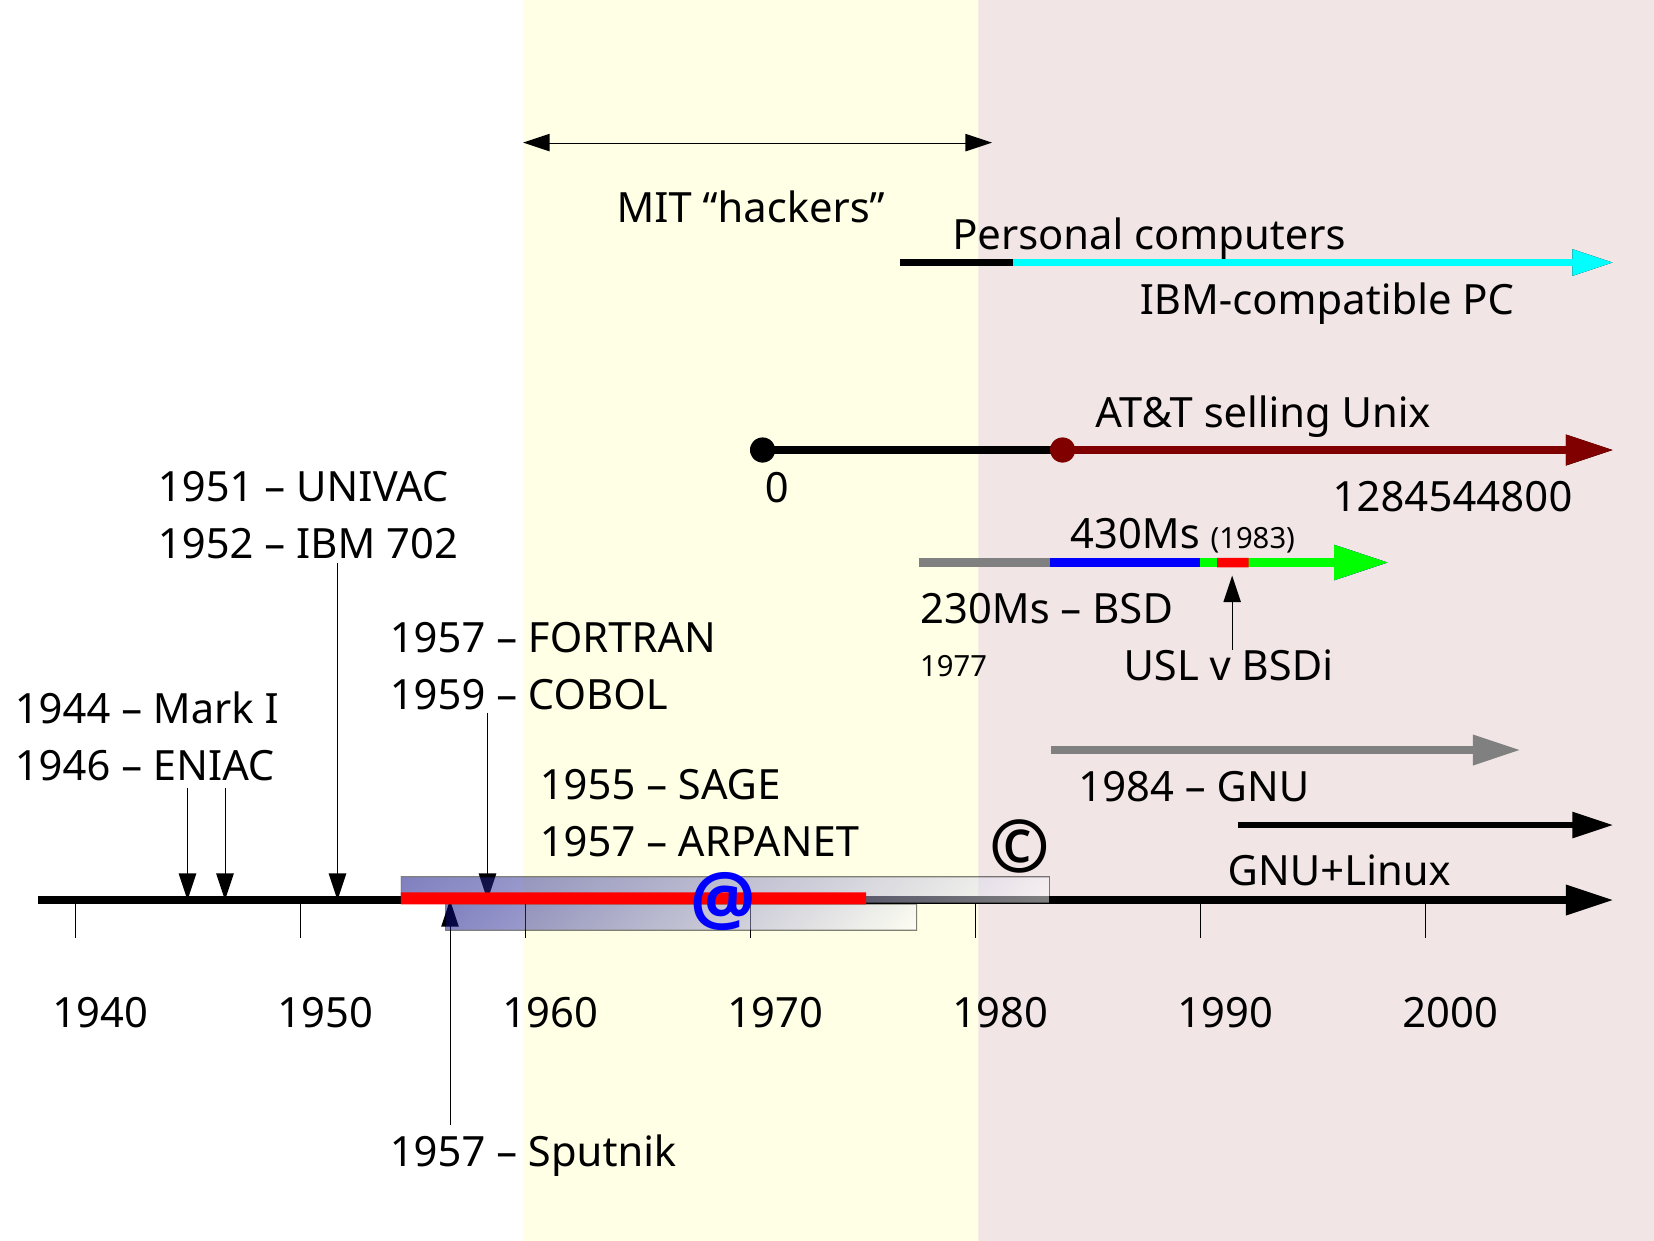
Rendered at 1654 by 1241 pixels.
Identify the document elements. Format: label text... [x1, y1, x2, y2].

text_box 1944 – Mark I 1946 – ENIAC [0, 671, 337, 788]
text_box @ [676, 839, 890, 943]
text_box 1980 [937, 975, 1088, 1051]
text_box 2000 [1387, 975, 1538, 1051]
text_box 1951 – UNIVAC 1952 – IBM 702 [143, 449, 781, 567]
text_box © [975, 787, 1189, 892]
text_box MIT “hackers” [526, 169, 975, 236]
text_box 1957 – Sputnik [375, 1114, 1013, 1190]
text_box 1955 – SAGE 1957 – ARPANET [525, 747, 1063, 876]
text_box 1977 [905, 637, 1108, 689]
text_box AT&T selling Unix [1080, 375, 1576, 441]
text_box 1284544800 [1317, 459, 1613, 526]
text_box 0 [750, 450, 863, 526]
text_box 1957 – FORTRAN 1959 – COBOL [375, 600, 1013, 717]
text_box 1955 – SAGE 1957 – ARPANET [918, 892, 1163, 924]
text_box USL v BSDi [1108, 627, 1408, 694]
text_box 1970 [712, 975, 863, 1051]
text_box 1940 [37, 975, 188, 1051]
text_box Personal computers [937, 196, 1463, 263]
text_box IBM-compatible PC [1125, 262, 1651, 329]
text_box 230Ms – BSD [905, 571, 1238, 637]
text_box 1984 – GNU [1063, 749, 1363, 816]
text_box 430Ms (1983) [1055, 496, 1388, 563]
text_box 1960 [487, 975, 638, 1051]
text_box 1990 [1162, 975, 1313, 1051]
text_box GNU+Linux [1212, 832, 1512, 899]
text_box 1950 [262, 975, 413, 1051]
text_box [400, 0, 1654, 1241]
